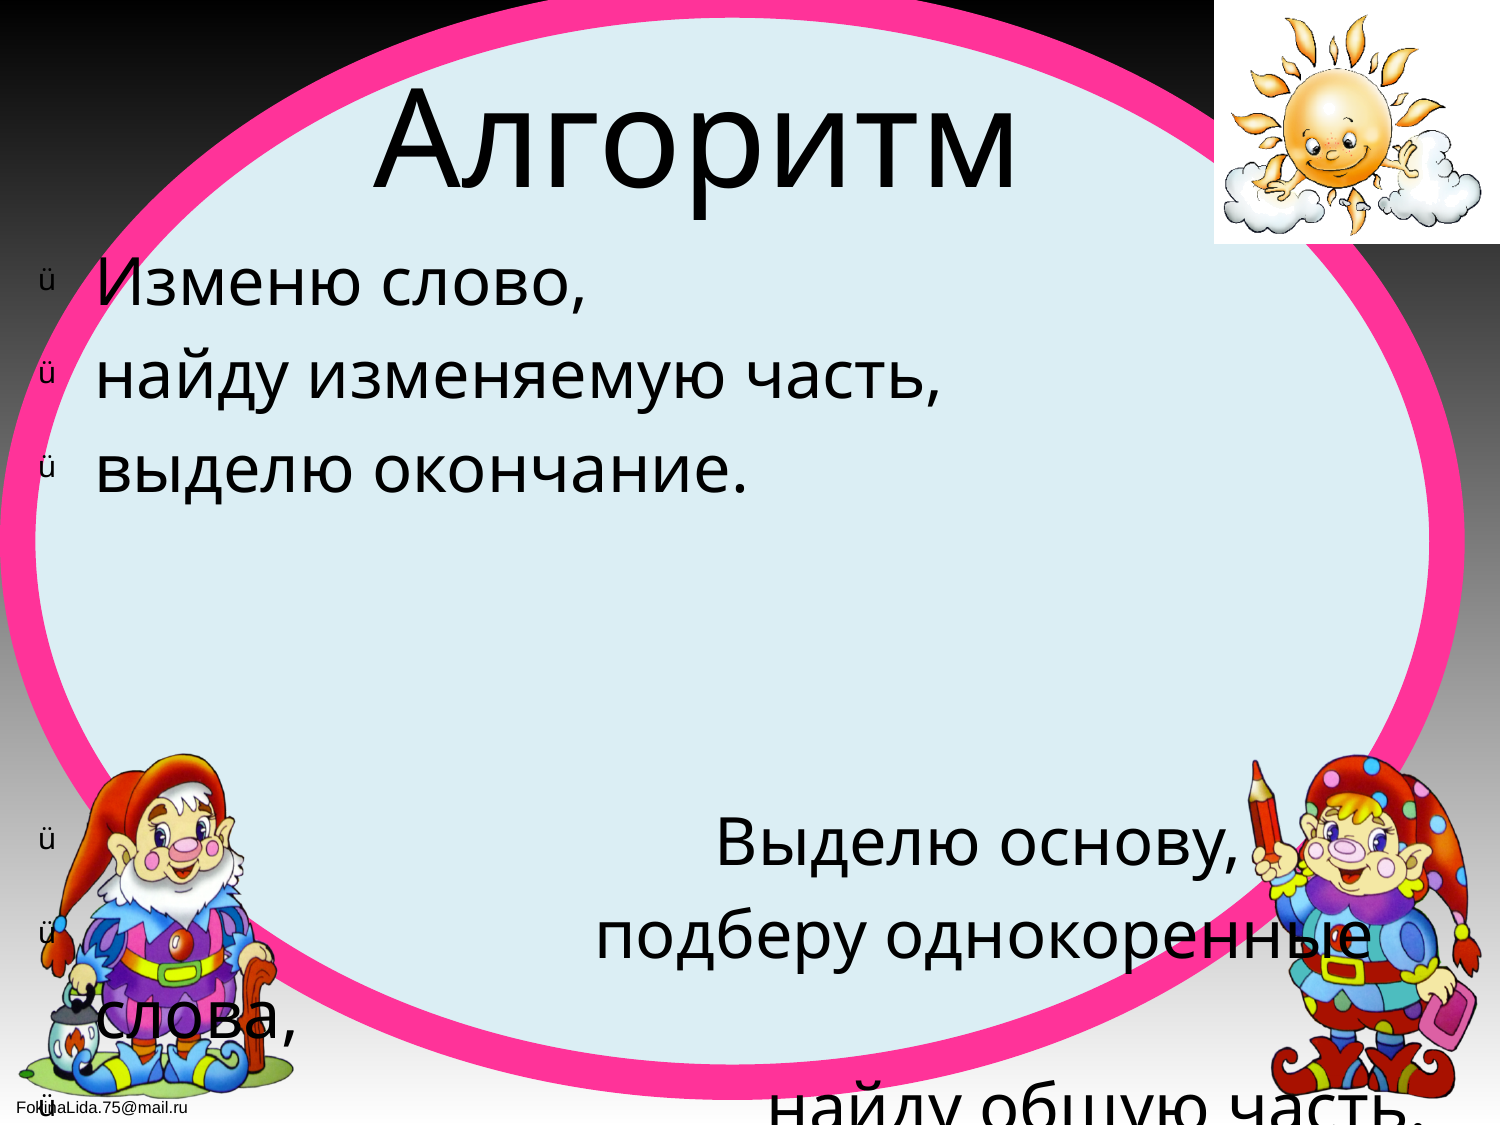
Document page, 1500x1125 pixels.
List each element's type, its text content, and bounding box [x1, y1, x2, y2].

picture [17, 751, 23, 1101]
title Алгоритм [41, 42, 1392, 231]
list Изменю слово, найду изменяемую часть, выделю окончание. Выделю основу, подберу однокоренные слова, найду общую часть. Выделю корень, найду приставку, найду суффикс. [23, 231, 1500, 1106]
picture [1214, 0, 1500, 231]
